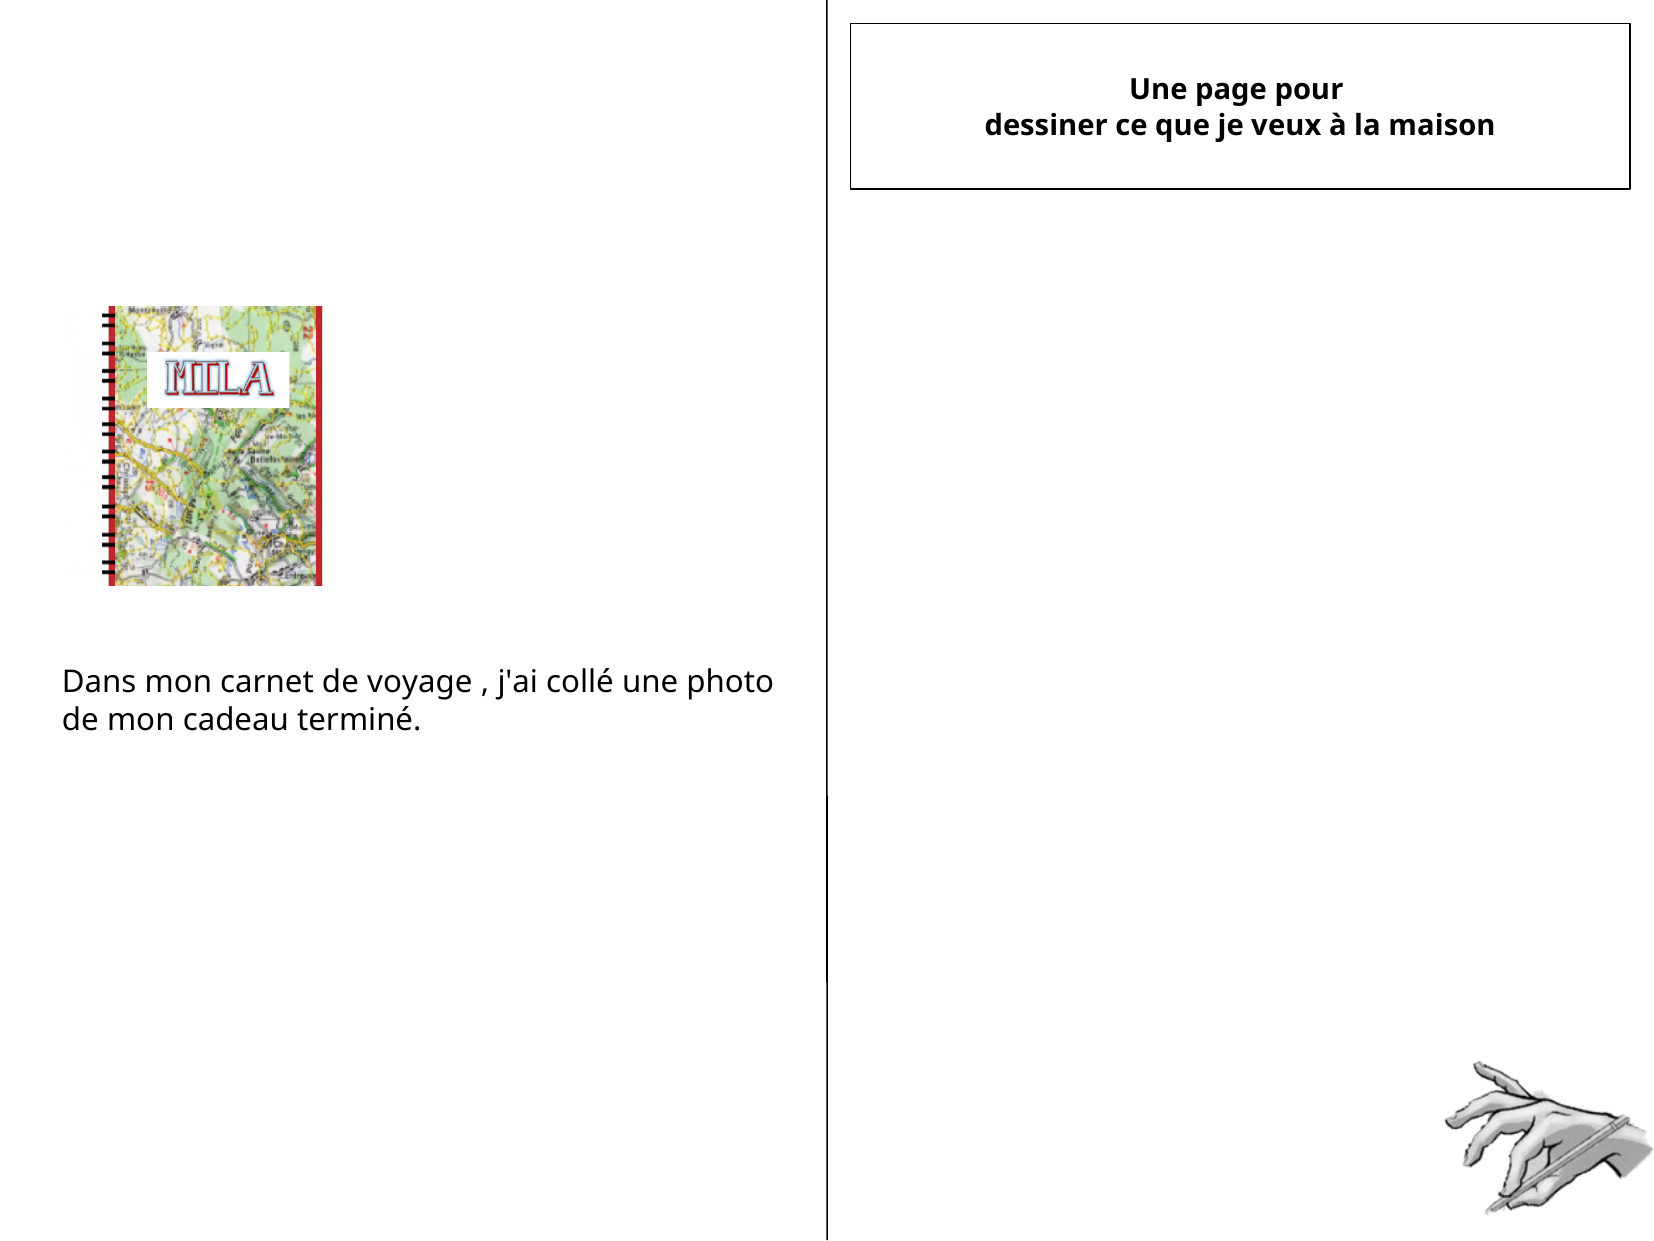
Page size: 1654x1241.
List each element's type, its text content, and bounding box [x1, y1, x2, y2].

text_box Une page pour dessiner ce que je veux à la maison [850, 23, 1630, 190]
picture [1405, 1010, 1654, 1241]
picture [70, 306, 355, 586]
text_box Dans mon carnet de voyage , j'ai collé une photo de mon cadeau terminé. [47, 654, 804, 1177]
